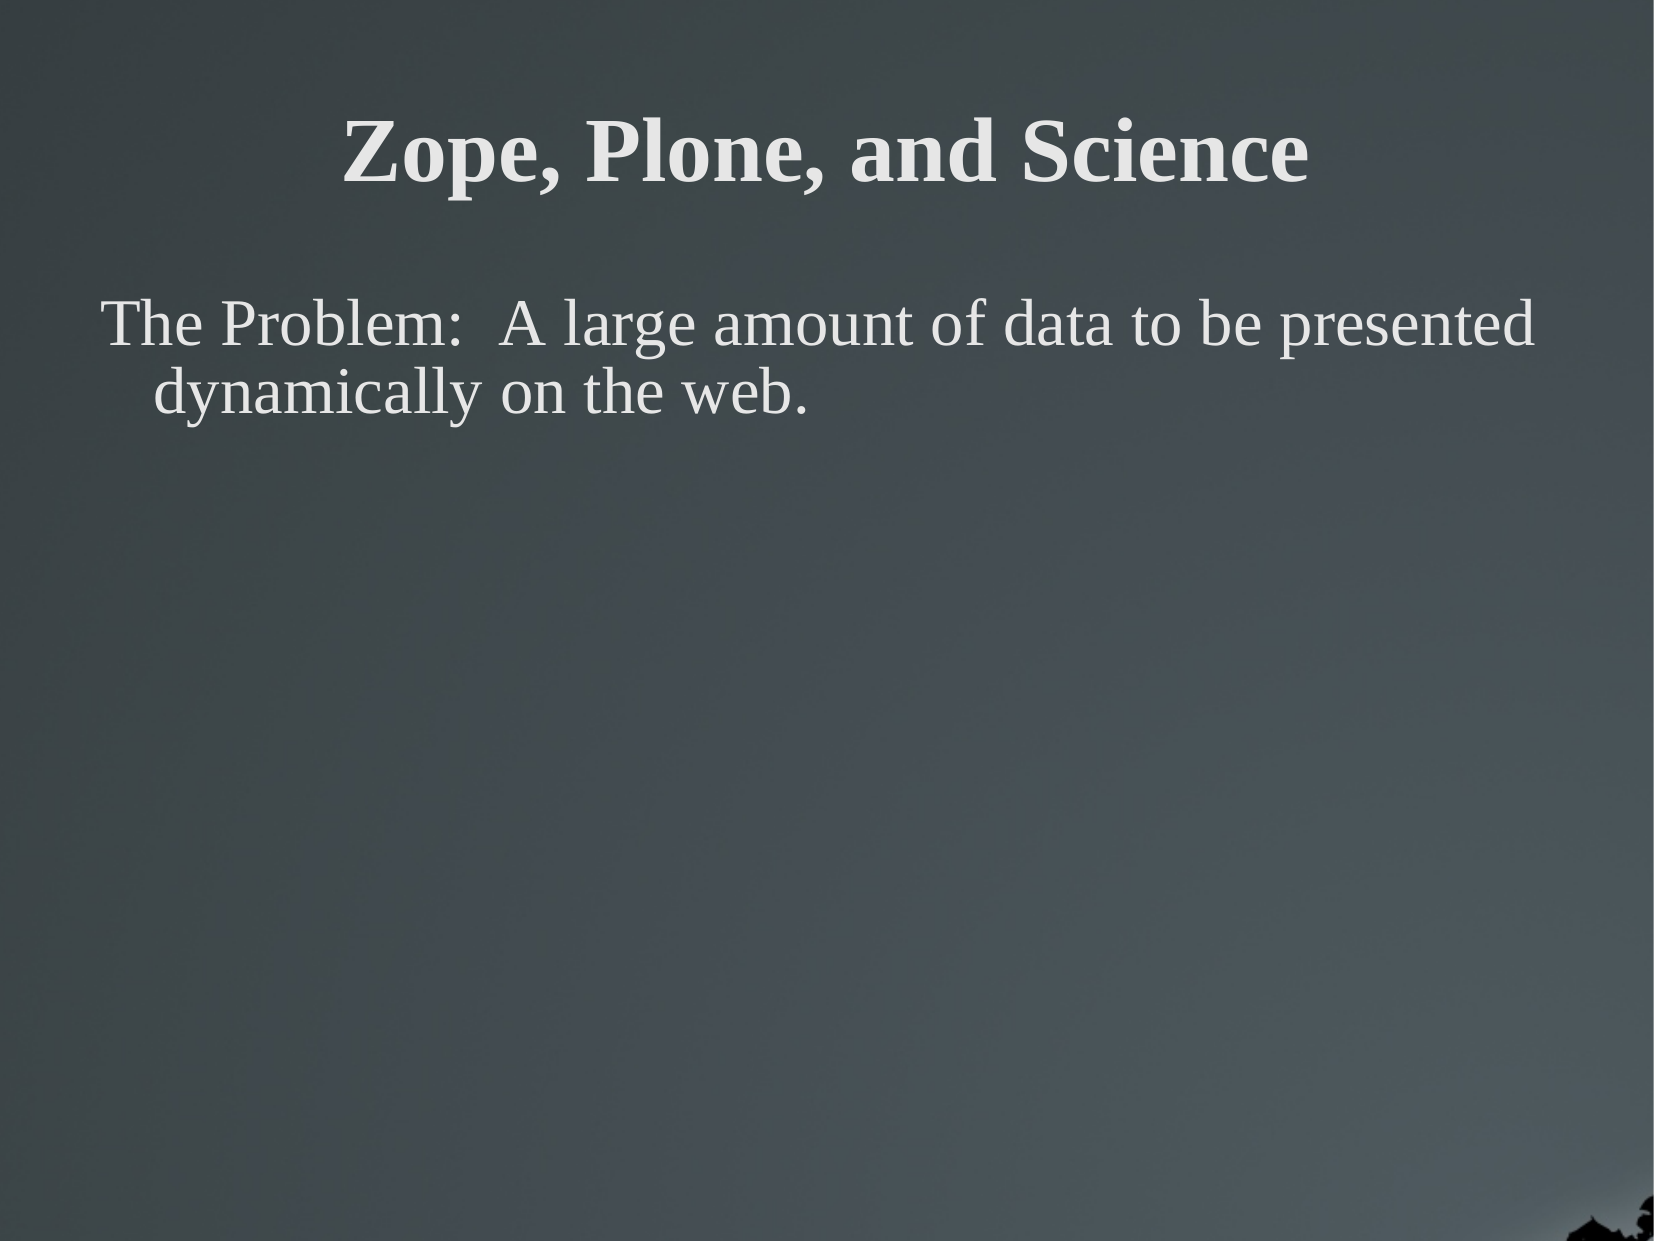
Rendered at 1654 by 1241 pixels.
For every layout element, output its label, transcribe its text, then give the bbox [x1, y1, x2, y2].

list The Problem: A large amount of data to be presented dynamically on the web. [82, 290, 1571, 1094]
title Zope, Plone, and Science [82, 49, 1571, 257]
picture [0, 0, 1654, 1241]
